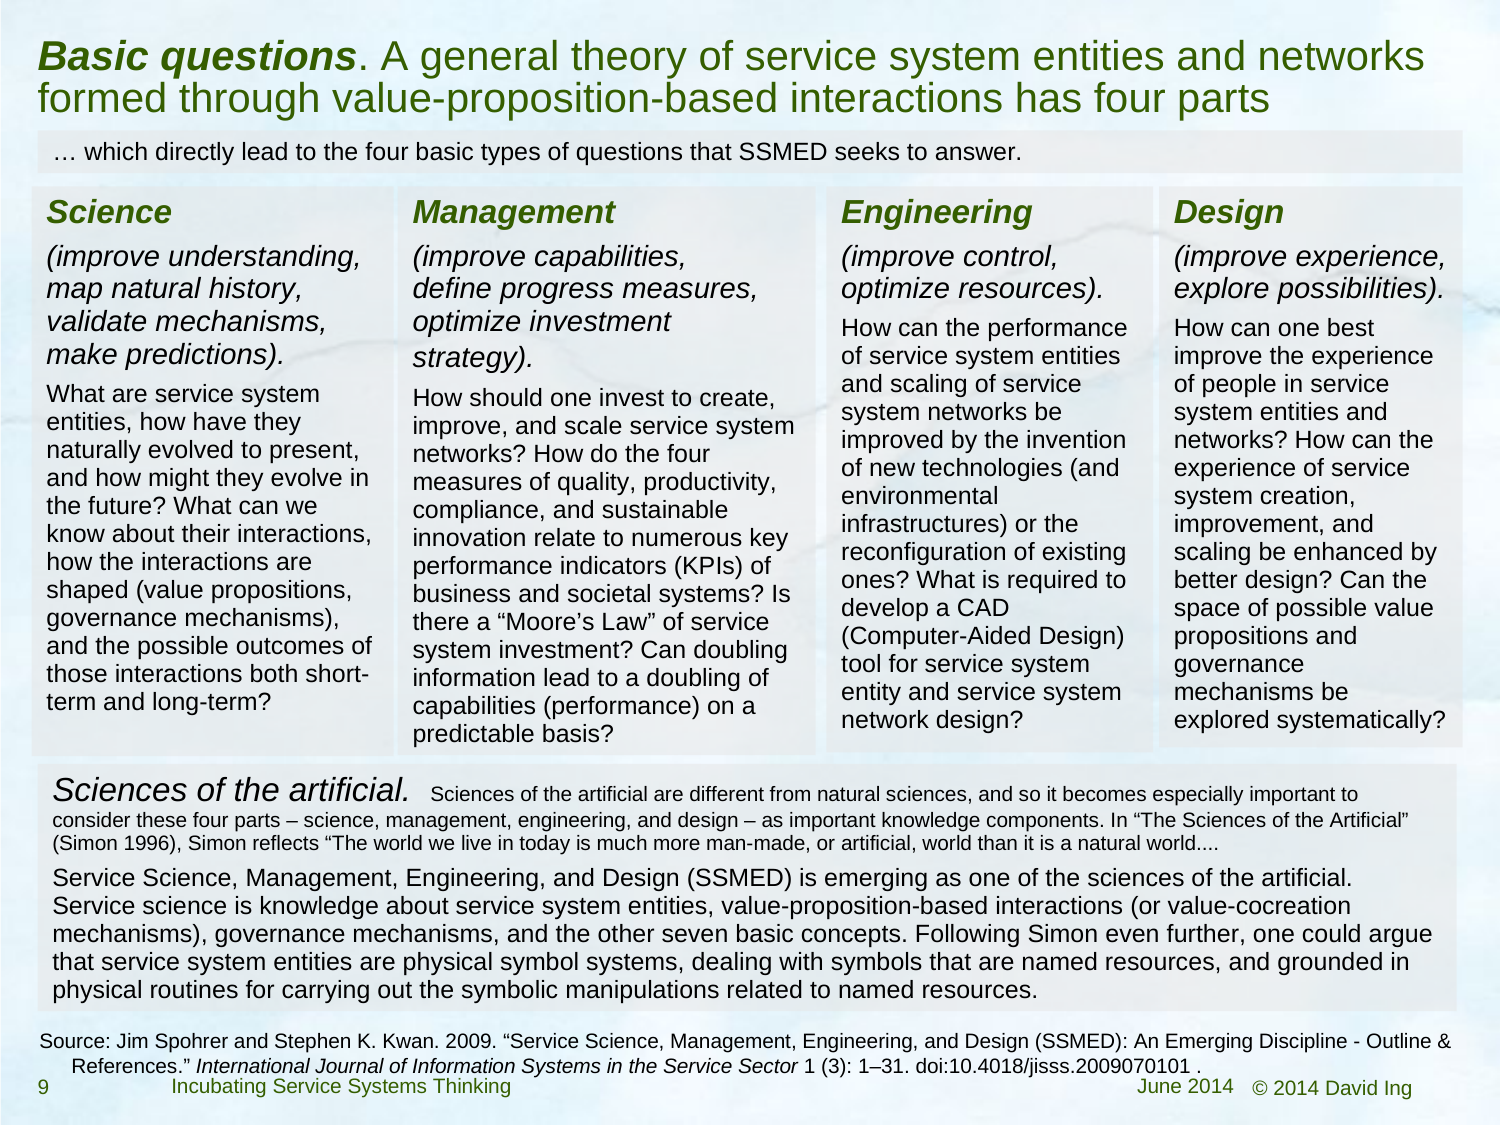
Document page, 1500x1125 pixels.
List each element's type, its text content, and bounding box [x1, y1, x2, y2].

text_box Engineering (improve control, optimize resources). How can the performance of service system entities and scaling of service system networks be improved by the invention of new technologies (and environmental infrastructures) or the reconfiguration of existing ones? What is required to develop a CAD (Computer-Aided Design) tool for service system entity and service system network design? [826, 186, 1154, 753]
picture [0, 0, 1500, 1125]
text_box Sciences of the artificial. Sciences of the artificial are different from natural sciences, and so it becomes especially important to consider these four parts – science, management, engineering, and design – as important knowledge components. In “The Sciences of the Artificial” (Simon 1996), Simon reflects “The world we live in today is much more man-made, or artificial, world than it is a natural world.... Service Science, Management, Engineering, and Design (SSMED) is emerging as one of the sciences of the artificial. Service science is knowledge about service system entities, value-proposition-based interactions (or value-cocreation mechanisms), governance mechanisms, and the other seven basic concepts. Following Simon even further, one could argue that service system entities are physical symbol systems, dealing with symbols that are named resources, and grounded in physical routines for carrying out the symbolic manipulations related to named resources. [37, 763, 1457, 1012]
text_box Science (improve understanding, map natural history, validate mechanisms, make predictions). What are service system entities, how have they naturally evolved to present, and how might they evolve in the future? What can we know about their interactions, how the interactions are shaped (value propositions, governance mechanisms), and the possible outcomes of those interactions both short-term and long-term? [31, 186, 394, 757]
title Basic questions. A general theory of service system entities and networks formed through value-proposition-based interactions has four parts [37, 37, 1463, 130]
text_box Management (improve capabilities, define progress measures, optimize investment strategy). How should one invest to create, improve, and scale service system networks? How do the four measures of quality, productivity, compliance, and sustainable innovation relate to numerous key performance indicators (KPIs) of business and societal systems? Is there a “Moore’s Law” of service system investment? Can doubling information lead to a doubling of capabilities (performance) on a predictable basis? [397, 186, 816, 756]
text_box Source: Jim Spohrer and Stephen K. Kwan. 2009. “Service Science, Management, Engineering, and Design (SSMED): An Emerging Discipline - Outline & References.” International Journal of Information Systems in the Service Sector 1 (3): 1–31. doi:10.4018/jisss.2009070101 . [24, 1020, 1495, 1108]
text_box Design (improve experience, explore possibilities). How can one best improve the experience of people in service system entities and networks? How can the experience of service system creation, improvement, and scaling be enhanced by better design? Can the space of possible value propositions and governance mechanisms be explored systematically? [1159, 186, 1463, 748]
text_box … which directly lead to the four basic types of questions that SSMED seeks to answer. [37, 130, 1463, 174]
